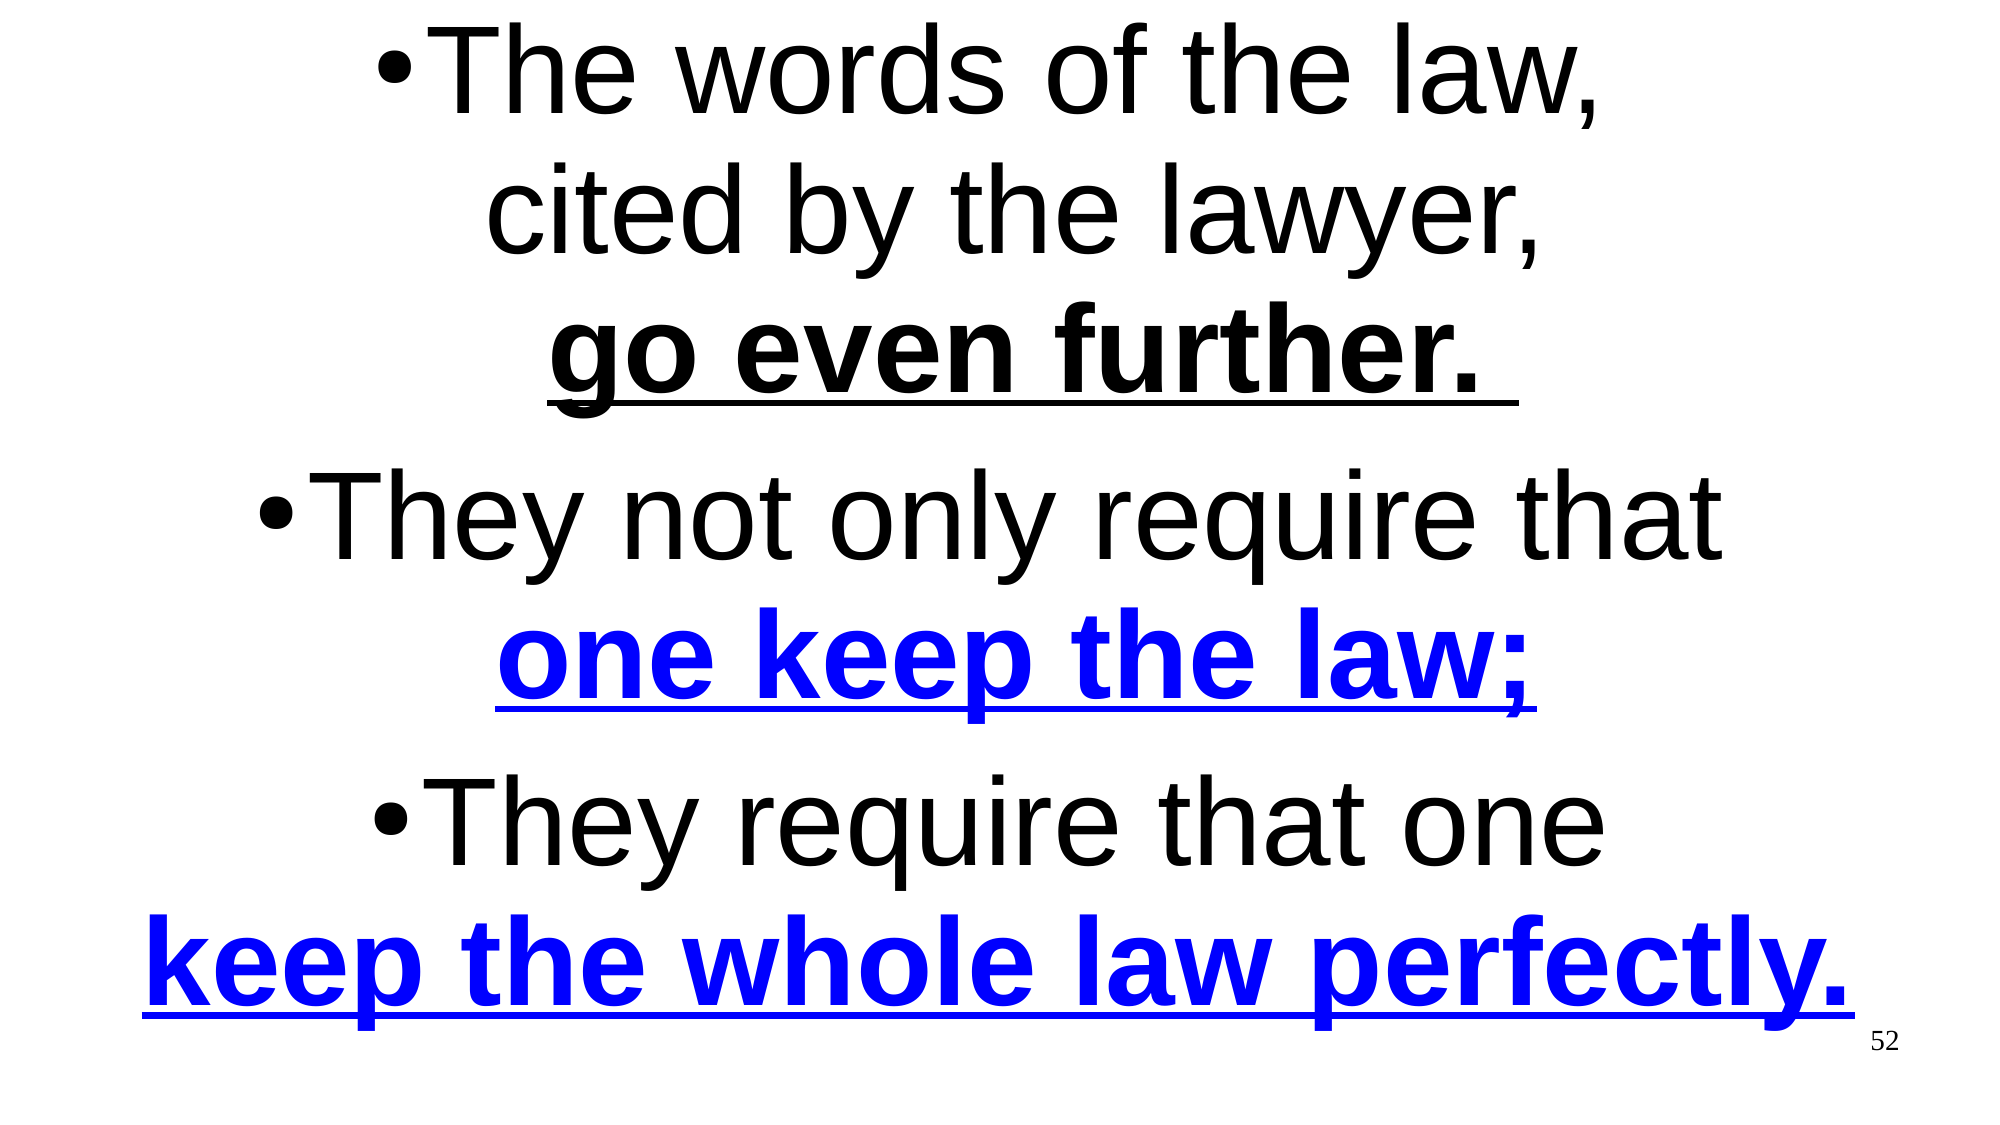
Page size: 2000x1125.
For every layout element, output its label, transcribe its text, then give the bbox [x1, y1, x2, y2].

list The words of the law, cited by the lawyer, go even further. They not only require that one keep the law; They require that one keep the whole law perfectly. [0, 0, 1996, 1123]
